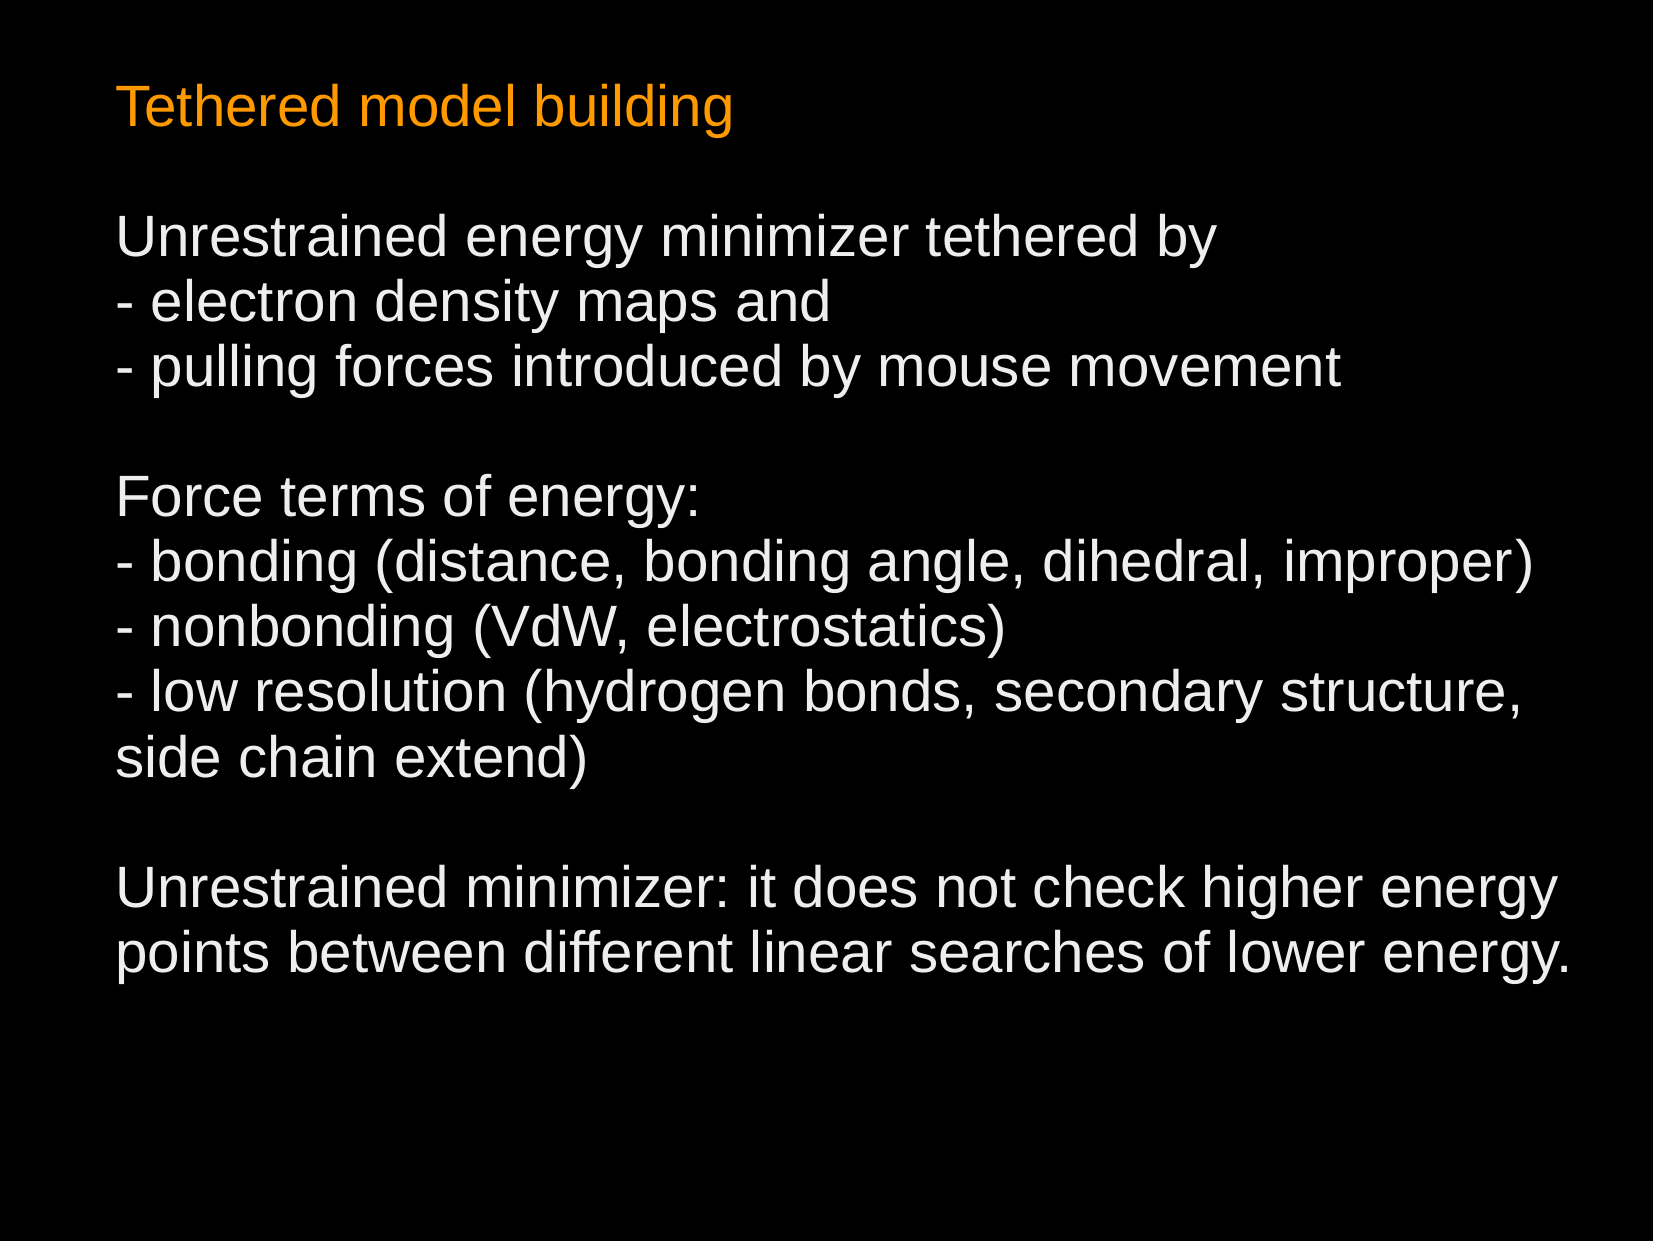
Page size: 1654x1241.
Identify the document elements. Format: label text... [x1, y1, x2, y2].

text_box Tethered model building Unrestrained energy minimizer tethered by - electron density maps and - pulling forces introduced by mouse movement Force terms of energy: - bonding (distance, bonding angle, dihedral, improper) - nonbonding (VdW, electrostatics) - low resolution (hydrogen bonds, secondary structure, side chain extend) Unrestrained minimizer: it does not check higher energy points between different linear searches of lower energy. [100, 66, 1601, 1152]
